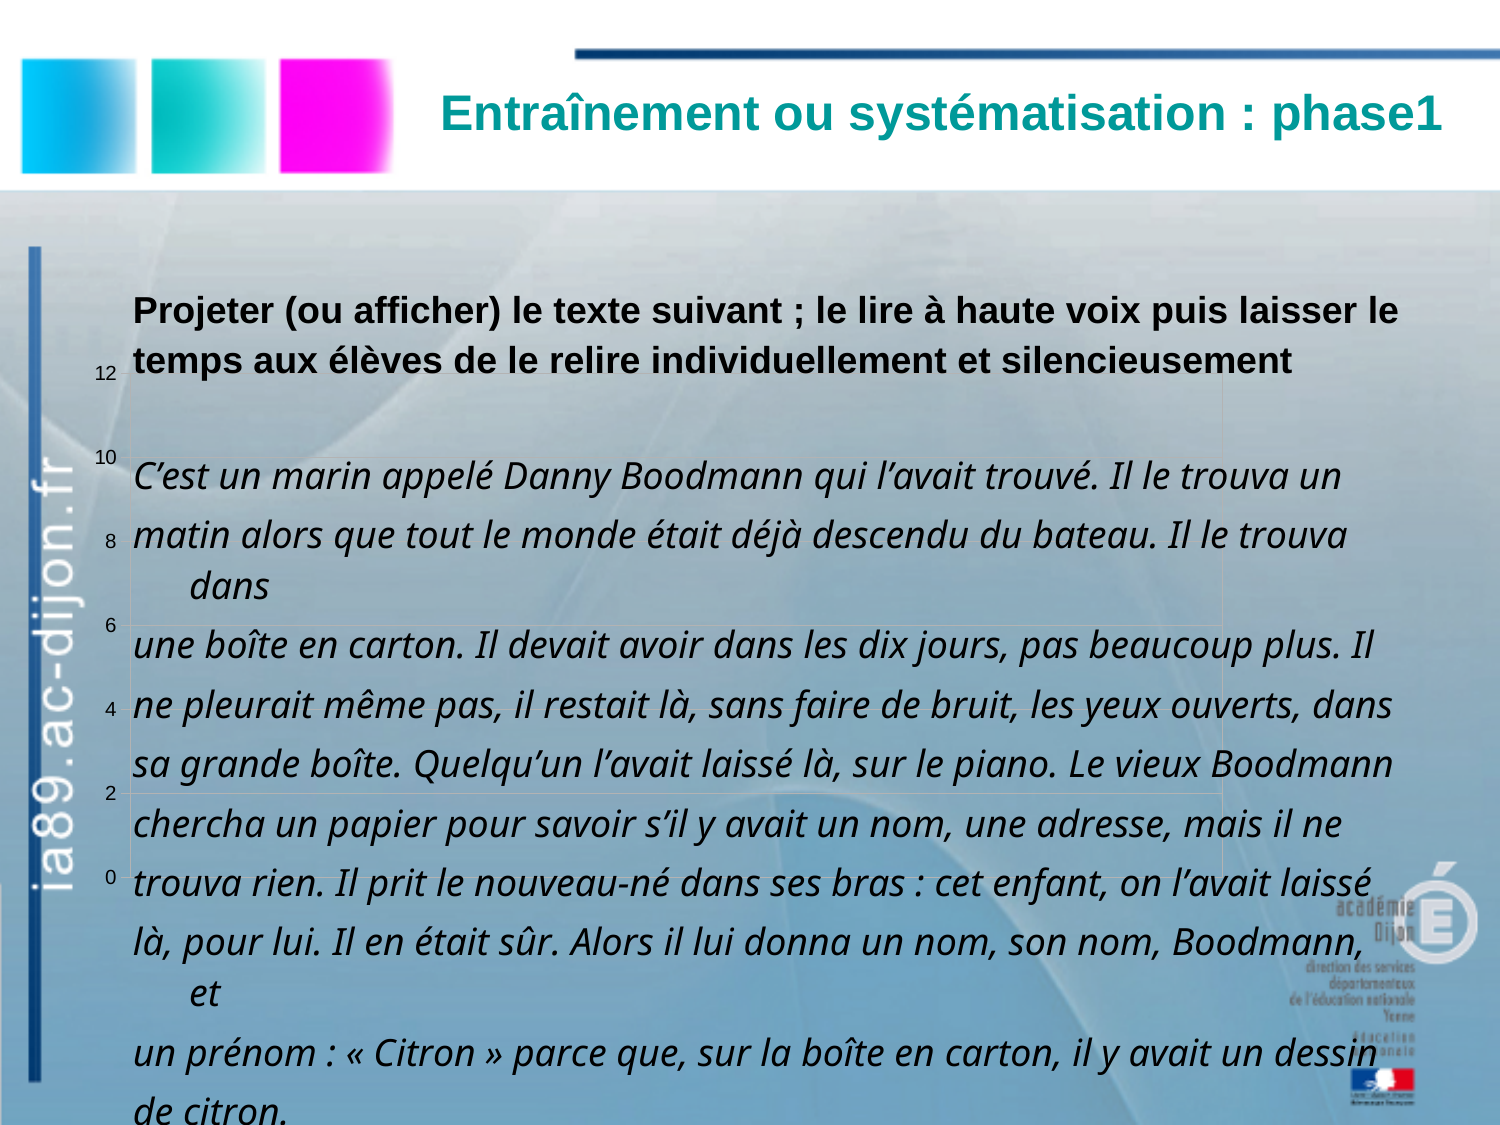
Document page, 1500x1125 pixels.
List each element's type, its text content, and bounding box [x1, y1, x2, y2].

picture [242, 1107, 253, 1123]
list Projeter (ou afficher) le texte suivant ; le lire à haute voix puis laisser le temps aux élèves de le relire individuellement et silencieusement C’est un marin appelé Danny Boodmann qui l’avait trouvé. Il le trouva un matin alors que tout le monde était déjà descendu du bateau. Il le trouva dans une boîte en carton. Il devait avoir dans les dix jours, pas beaucoup plus. Il ne pleurait même pas, il restait là, sans faire de bruit, les yeux ouverts, dans sa grande boîte. Quelqu’un l’avait laissé là, sur le piano. Le vieux Boodmann chercha un papier pour savoir s’il y avait un nom, une adresse, mais il ne trouva rien. Il prit le nouveau-né dans ses bras : cet enfant, on l’avait laissé là, pour lui. Il en était sûr. Alors il lui donna un nom, son nom, Boodmann, et un prénom : « Citron » parce que, sur la boîte en carton, il y avait un dessin de citron. D'après A.Barrico (Novecento : pianiste, éditions des mille et une nuits) [118, 236, 1421, 1063]
picture [0, 0, 1500, 1125]
chart [94, 224, 1480, 889]
title [427, 40, 1461, 183]
picture [263, 1107, 274, 1125]
picture [160, 1107, 168, 1114]
picture [137, 1107, 148, 1123]
